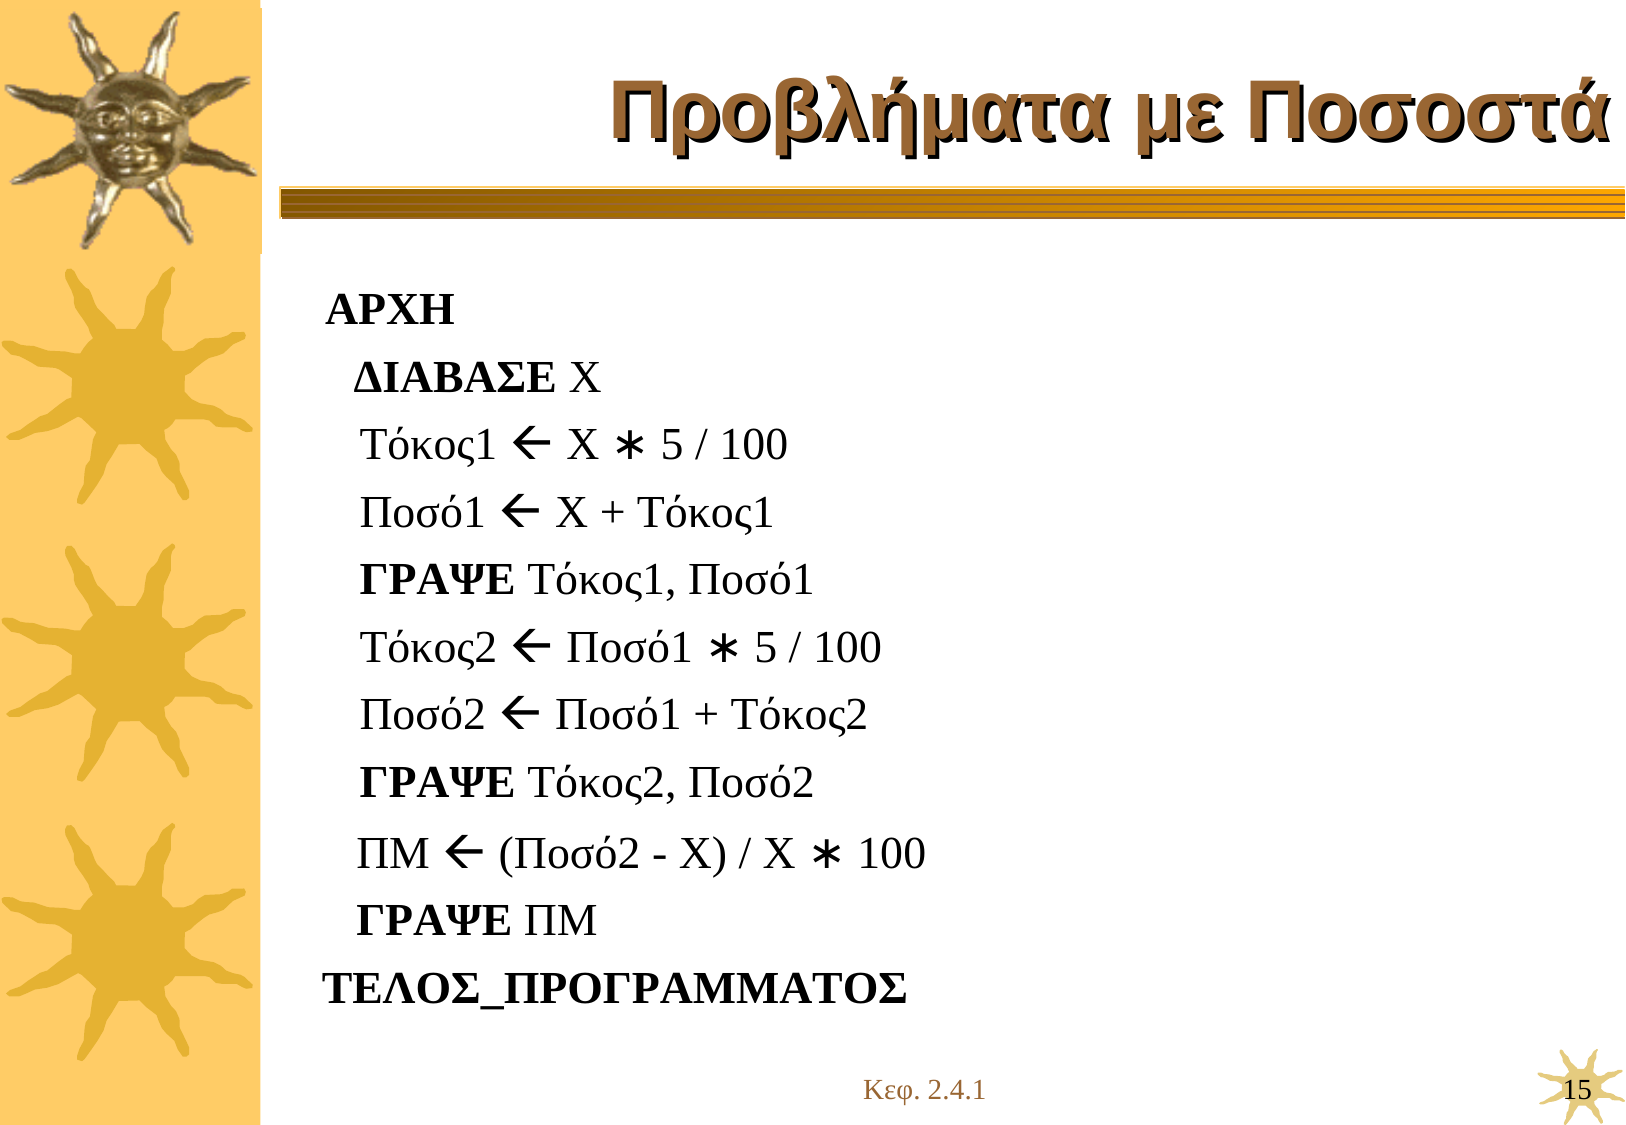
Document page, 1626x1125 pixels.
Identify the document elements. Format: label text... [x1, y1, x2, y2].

picture [1, 164, 262, 254]
text_box ΑΡΧΗ ΔΙΑΒΑΣΕ Χ Τόκος1  Χ ∗ 5 / 100 Ποσό1  Χ + Τόκος1 ΓΡΑΨΕ Τόκος1, Ποσό1 Τόκος2  Ποσό1 ∗ 5 / 100 Ποσό2  Ποσό1 + Τόκος2 ΓΡΑΨΕ Τόκος2, Ποσό2 [310, 271, 1595, 1058]
picture [1, 8, 262, 13]
text_box ΠΜ  (Ποσό2 - Χ) / Χ ∗ 100 ΓΡΑΨΕ ΠΜ ΤΕΛΟΣ_ΠΡΟΓΡΑΜΜΑΤΟΣ [307, 814, 1105, 1020]
text_box Προβλήματα με Ποσοστά [0, 13, 1625, 164]
